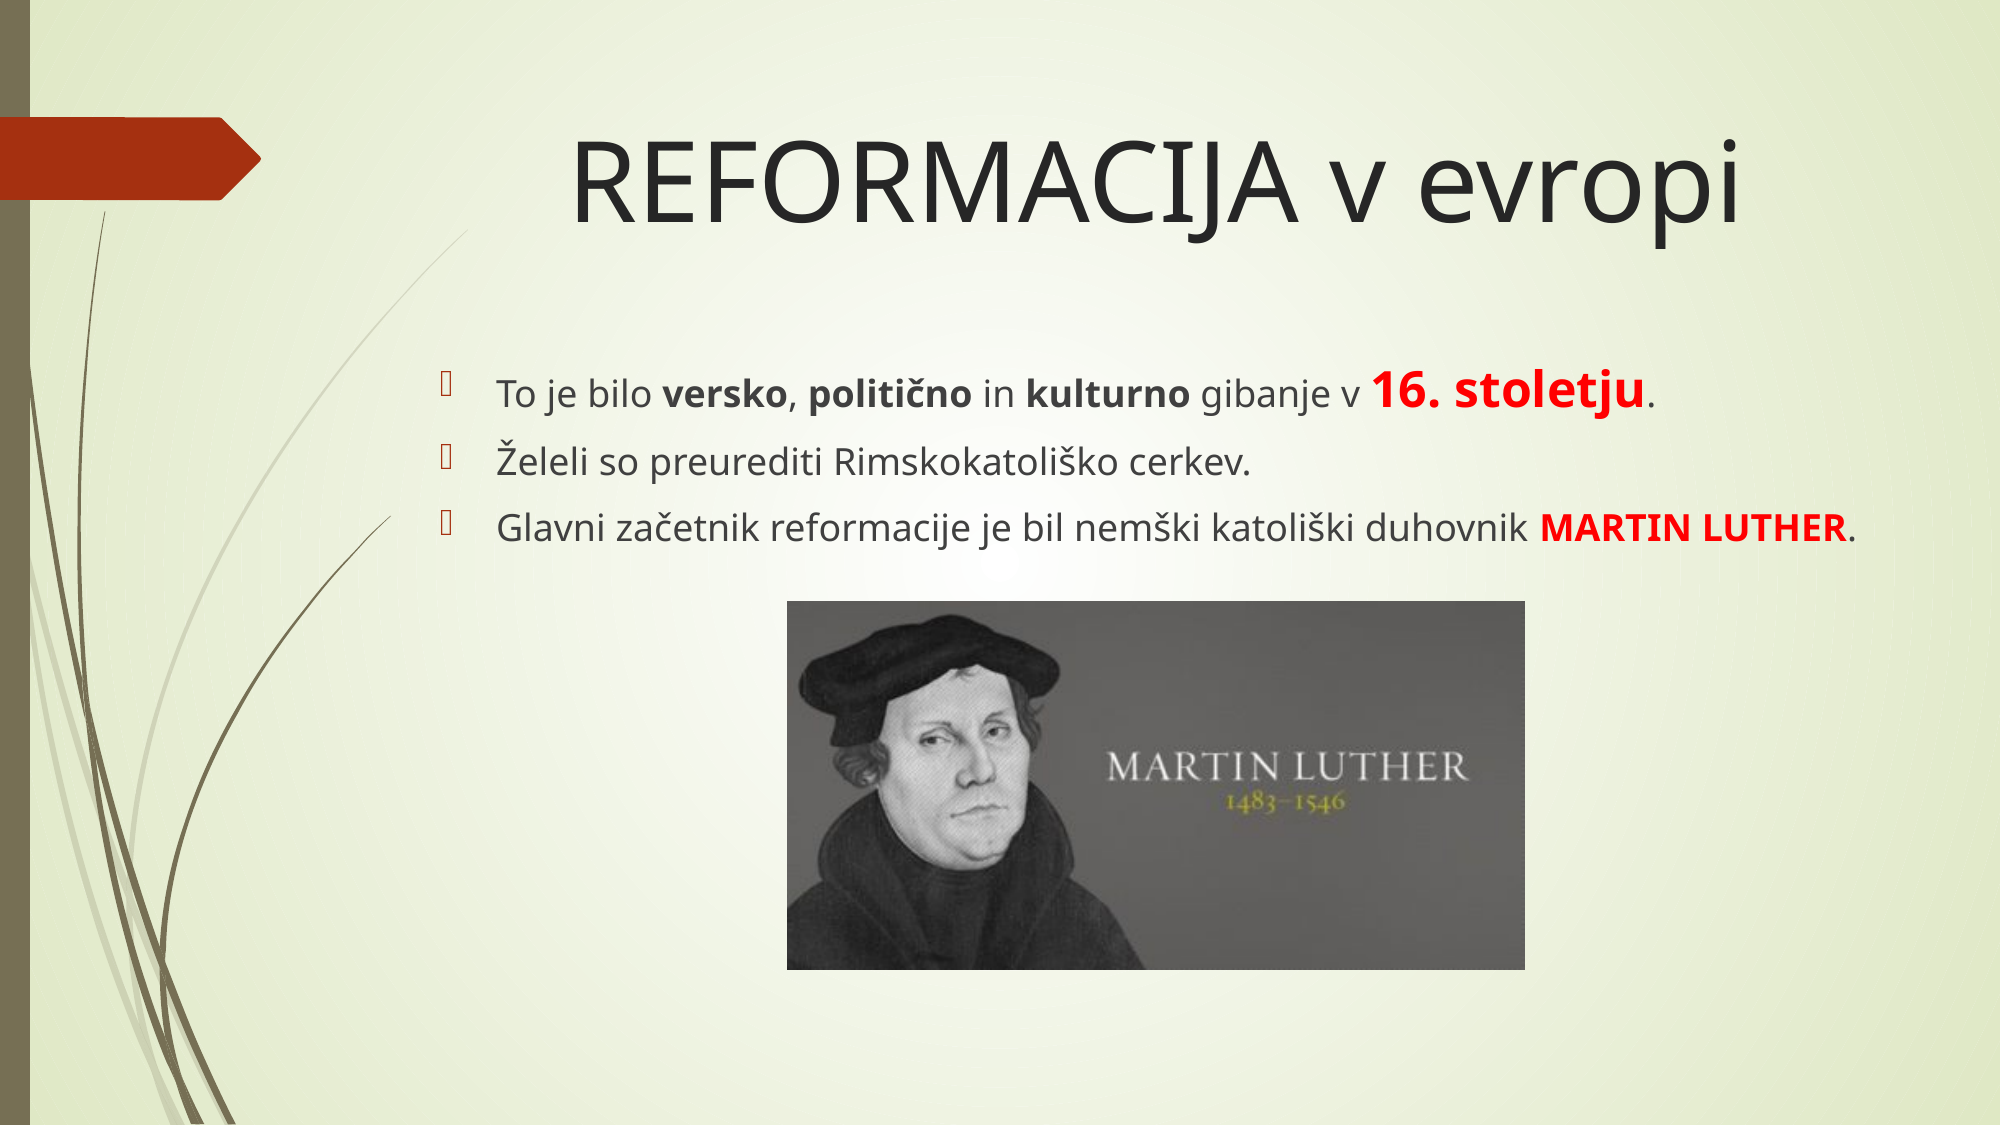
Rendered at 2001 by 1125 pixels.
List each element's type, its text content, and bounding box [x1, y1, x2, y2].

picture [787, 601, 1525, 970]
title REFORMACIJA v evropi [425, 102, 1888, 313]
list To je bilo versko, politično in kulturno gibanje v 16. stoletju. Želeli so preurediti Rimskokatoliško cerkev. Glavni začetnik reformacije je bil nemški katoliški duhovnik MARTIN LUTHER. [424, 350, 1888, 970]
